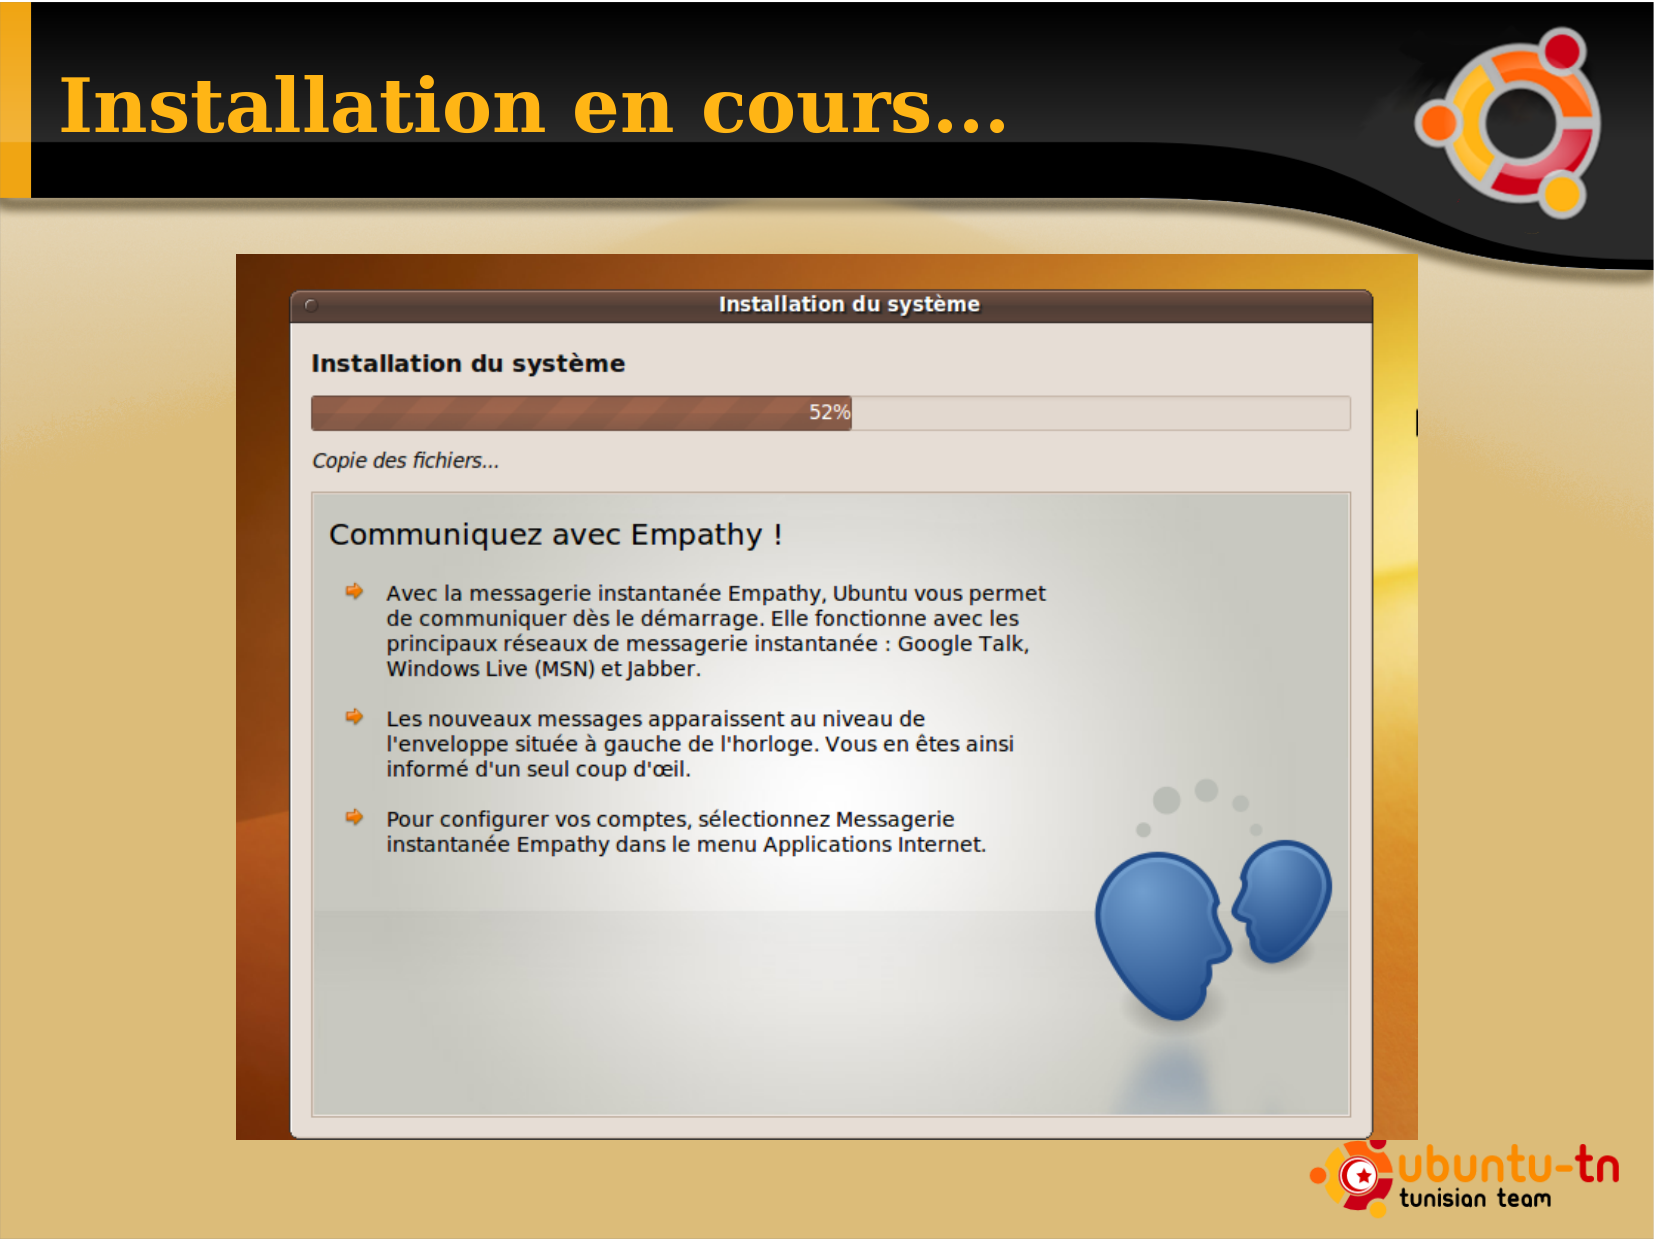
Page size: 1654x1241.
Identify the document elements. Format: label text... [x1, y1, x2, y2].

picture [0, 0, 1654, 1241]
title Installation en cours... [59, 9, 1447, 202]
